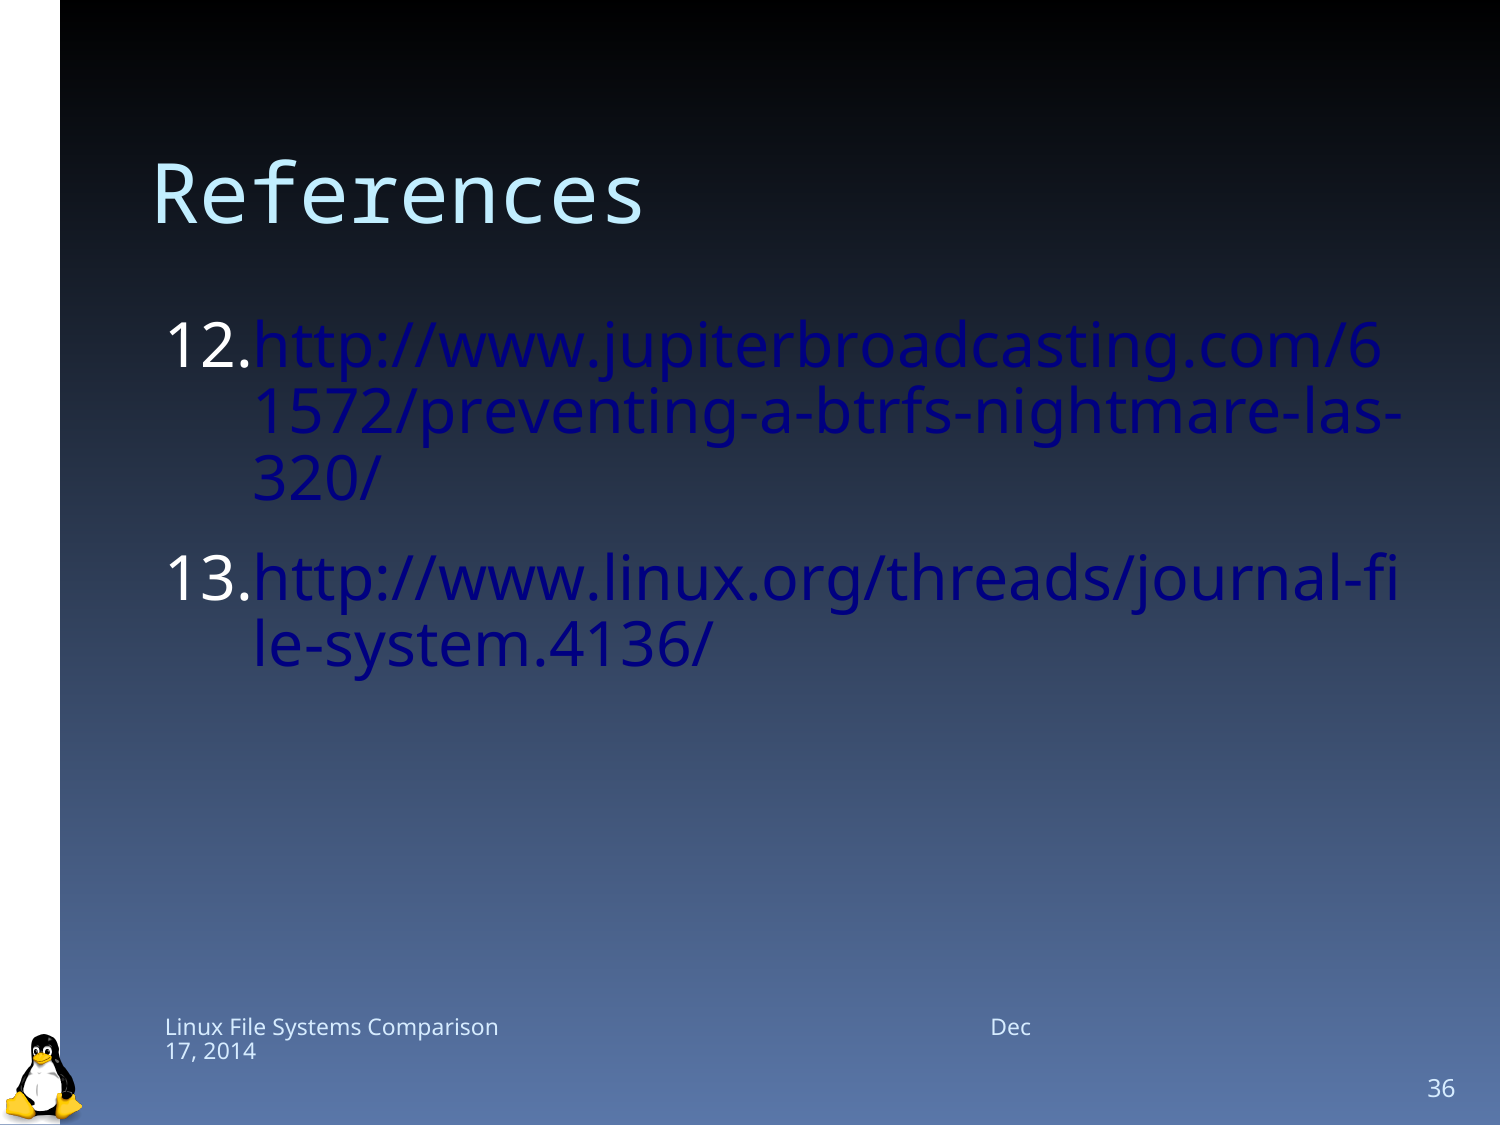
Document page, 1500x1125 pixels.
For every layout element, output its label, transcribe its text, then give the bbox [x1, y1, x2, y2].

picture [0, 1034, 82, 1125]
list http://www.jupiterbroadcasting.com/61572/preventing-a-btrfs-nightmare-las-320/ http://www.linux.org/threads/journal-file-system.4136/ [149, 292, 1425, 961]
title References [149, 84, 1425, 292]
